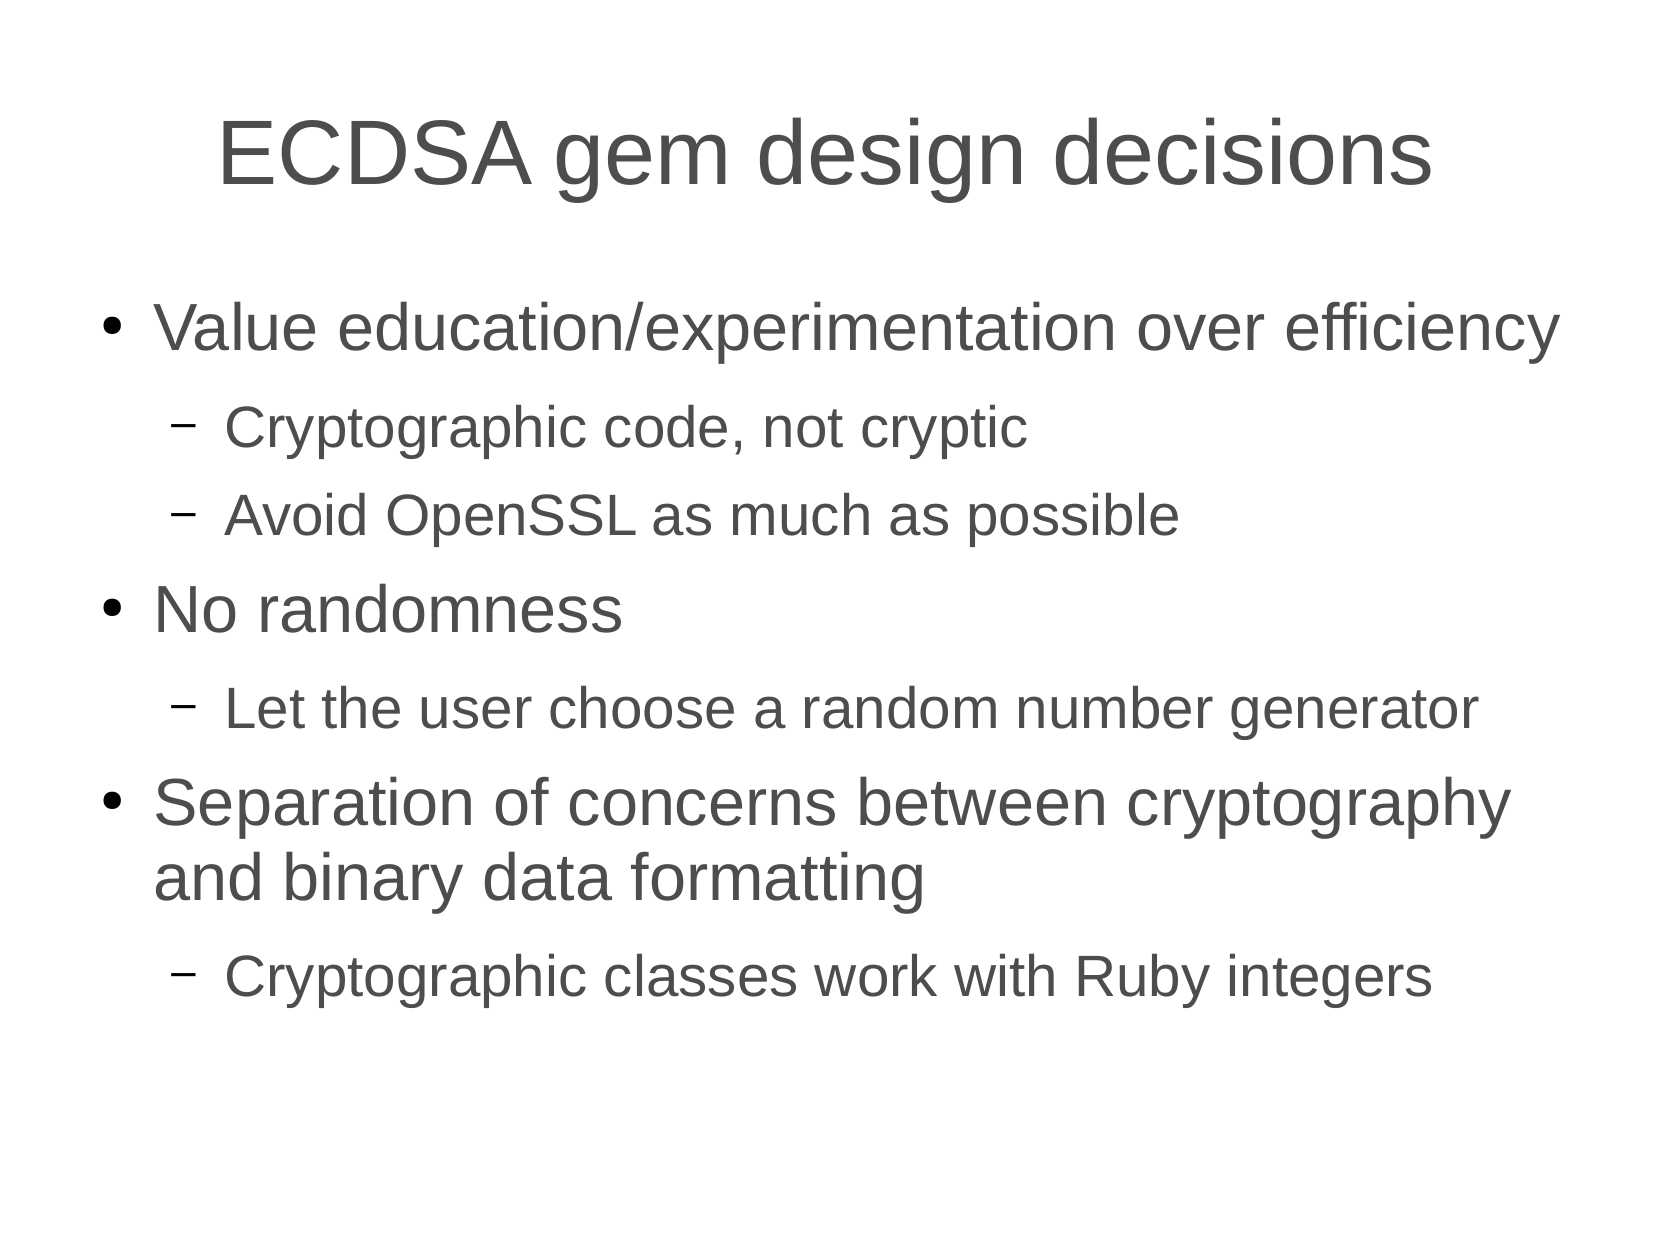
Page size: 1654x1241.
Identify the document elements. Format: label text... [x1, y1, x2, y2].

title ECDSA gem design decisions [82, 49, 1571, 257]
list Value education/experimentation over efficiency Cryptographic code, not cryptic Avoid OpenSSL as much as possible No randomness Let the user choose a random number generator Separation of concerns between cryptography and binary data formatting Cryptographic classes work with Ruby integers [82, 290, 1571, 1126]
